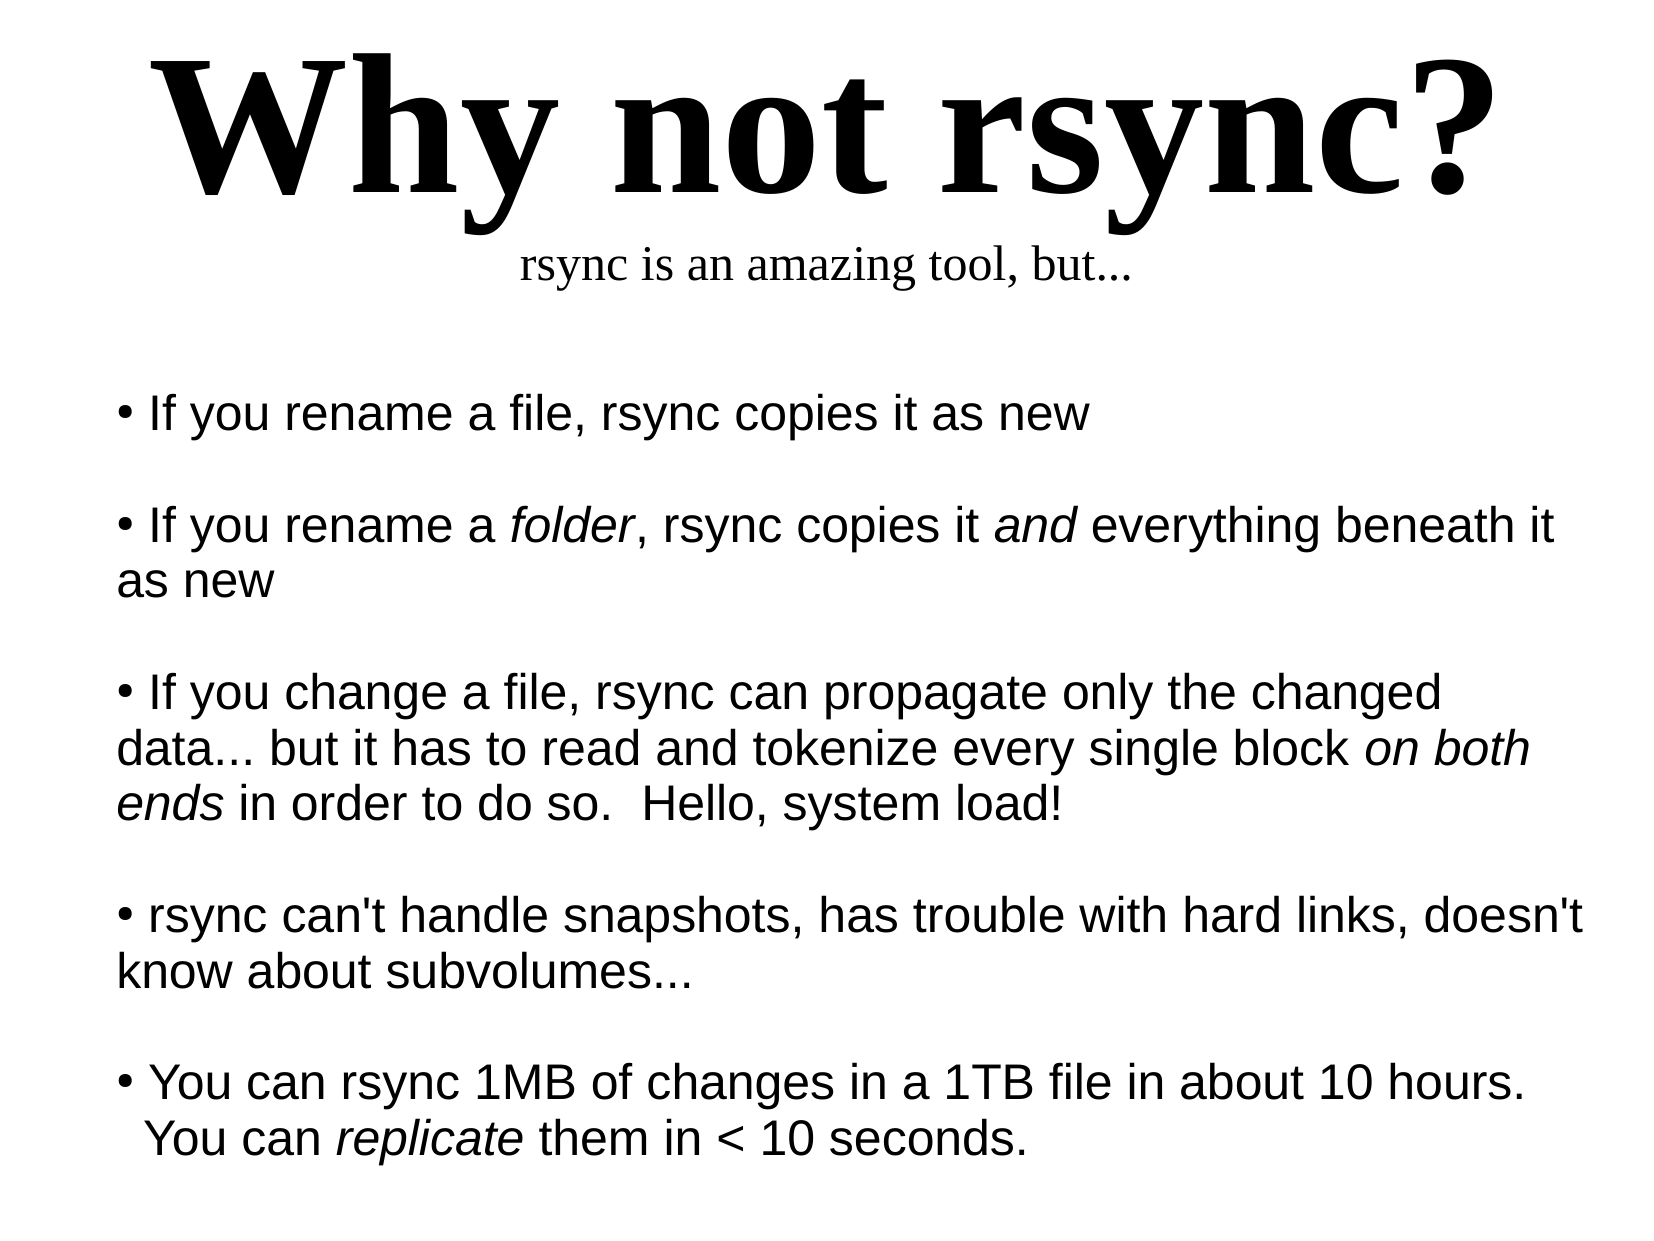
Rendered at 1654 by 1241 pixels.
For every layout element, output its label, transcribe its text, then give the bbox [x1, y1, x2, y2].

table_header If you rename a file, rsync copies it as new If you rename a folder, rsync copies it and everything beneath it as new If you change a file, rsync can propagate only the changed data... but it has to read and tokenize every single block on both ends in order to do so. Hello, system load! rsync can't handle snapshots, has trouble with hard links, doesn't know about subvolumes... You can rsync 1MB of changes in a 1TB file in about 10 hours. You can replicate them in < 10 seconds. [101, 294, 1601, 1241]
title Why not rsync? rsync is an amazing tool, but... [82, 14, 1571, 292]
